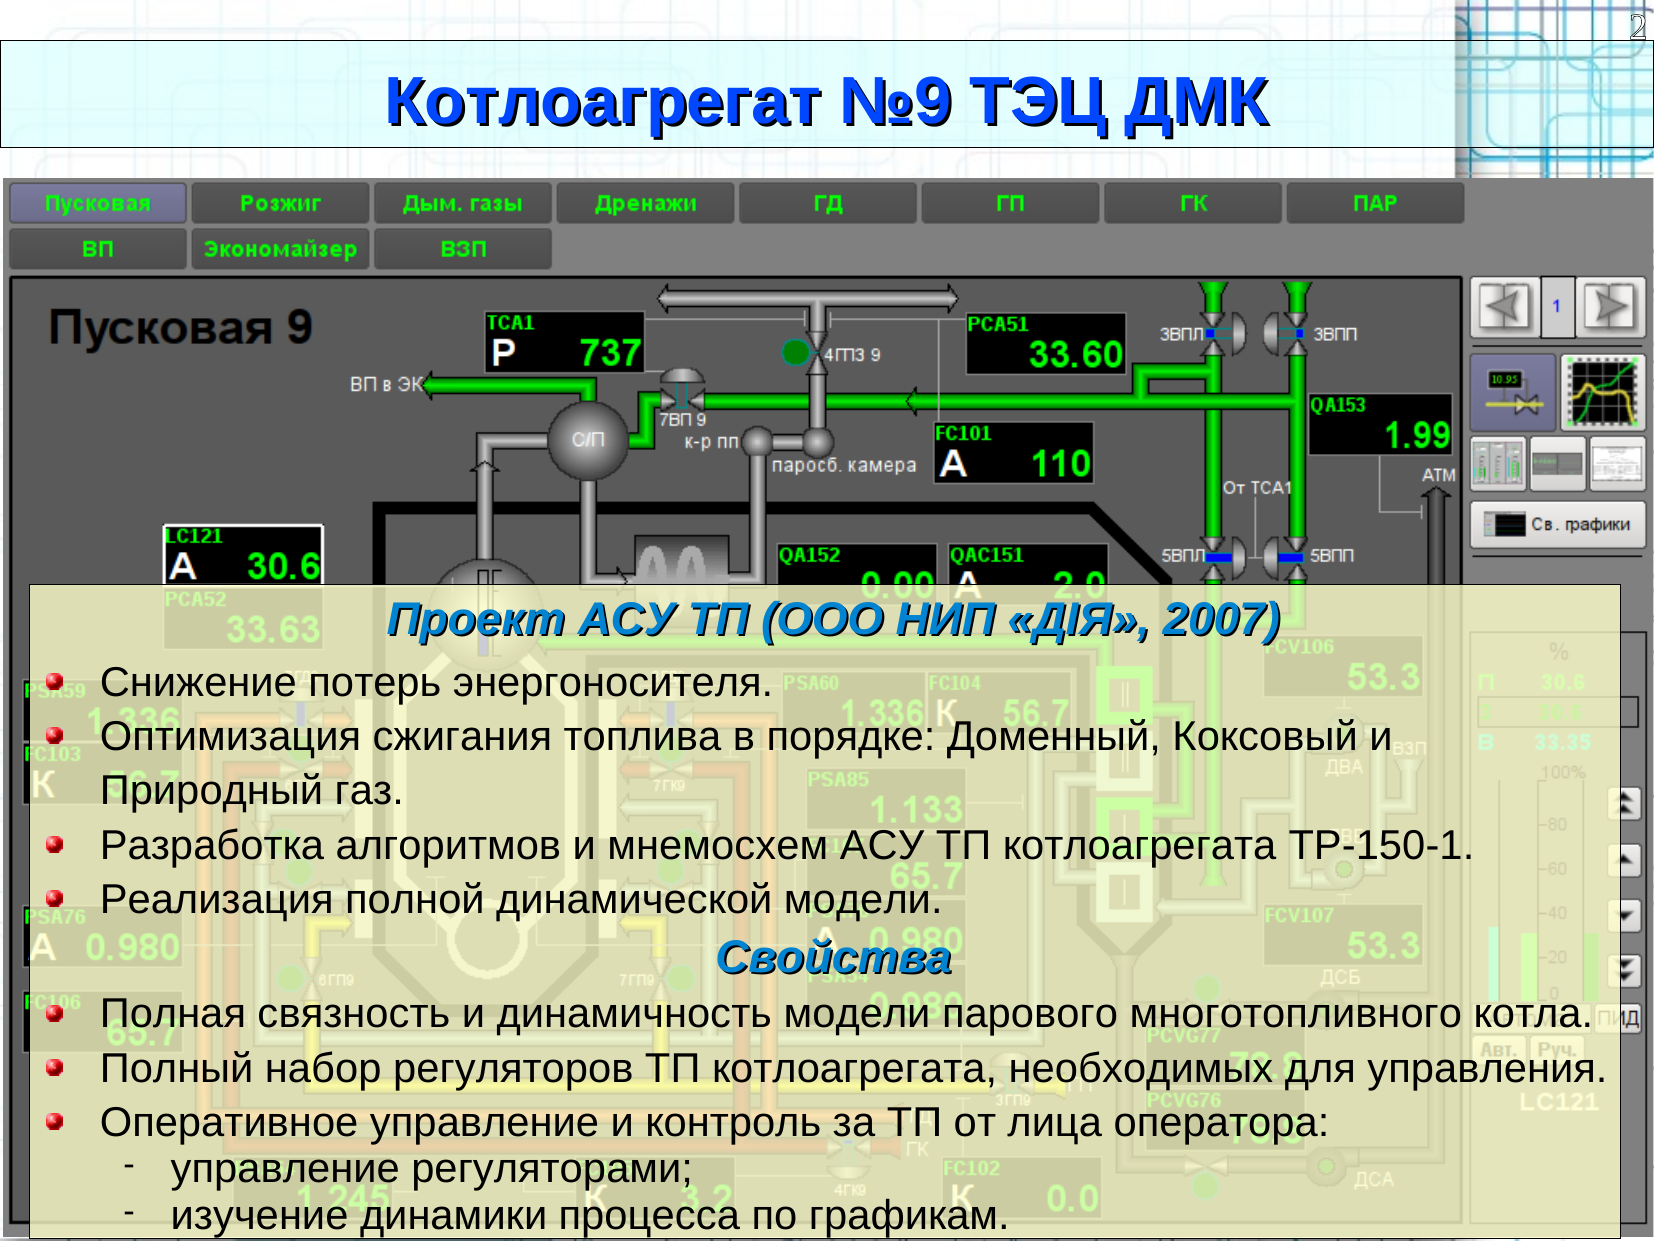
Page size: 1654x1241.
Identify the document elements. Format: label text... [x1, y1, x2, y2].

list Проект АСУ ТП (ООО НИП «ДІЯ», 2007) Снижение потерь энергоносителя. Оптимизация сжигания топлива в порядке: Доменный, Коксовый и Природный газ. Разработка алгоритмов и мнемосхем АСУ ТП котлоагрегата TP-150-1. Реализация полной динамической модели. Свойства Полная связность и динамичность модели парового многотопливного котла. Полный набор регуляторов ТП котлоагрегата, необходимых для управления. Оперативное управление и контроль за ТП от лица оператора: управление регуляторами; изучение динамики процесса по графикам. [29, 584, 1621, 1230]
picture [0, 148, 1654, 1241]
picture [0, 0, 1654, 40]
title Котлоагрегат №9 ТЭЦ ДМК [0, 40, 1654, 148]
